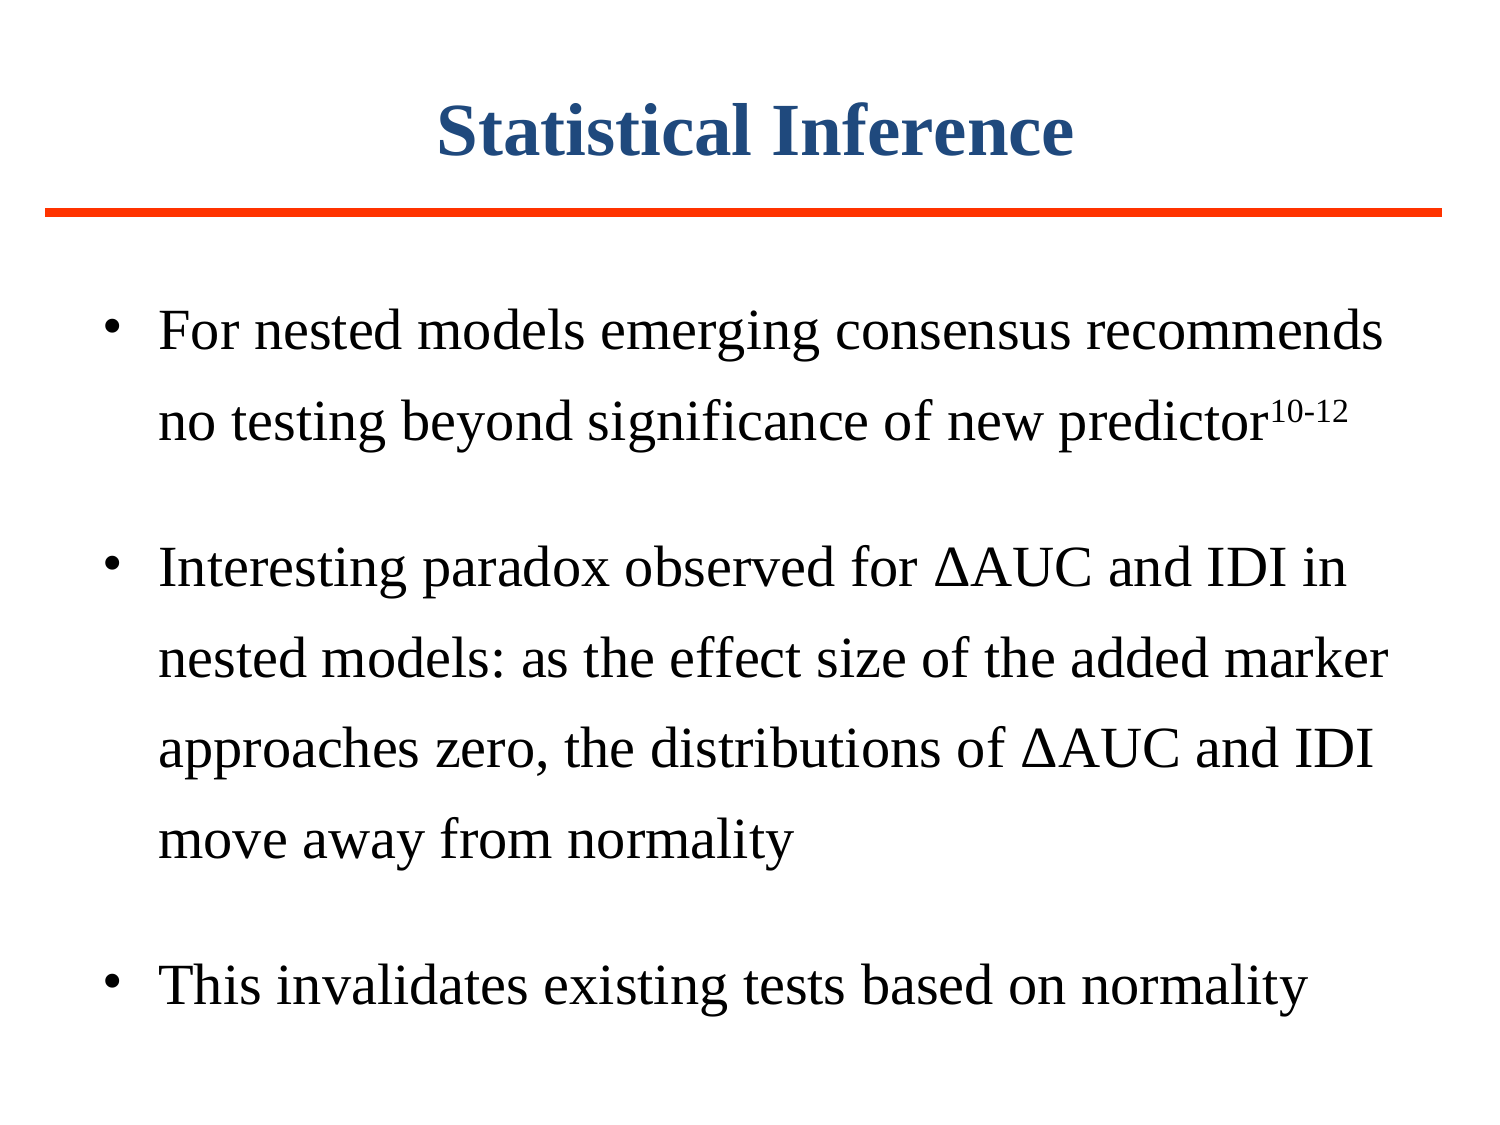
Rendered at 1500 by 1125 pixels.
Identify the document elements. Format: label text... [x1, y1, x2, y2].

text_box For nested models emerging consensus recommends no testing beyond significance of new predictor10-12 Interesting paradox observed for ΔAUC and IDI in nested models: as the effect size of the added marker approaches zero, the distributions of ΔAUC and IDI move away from normality This invalidates existing tests based on normality [87, 262, 1413, 1013]
text_box Statistical Inference [99, 37, 1413, 208]
